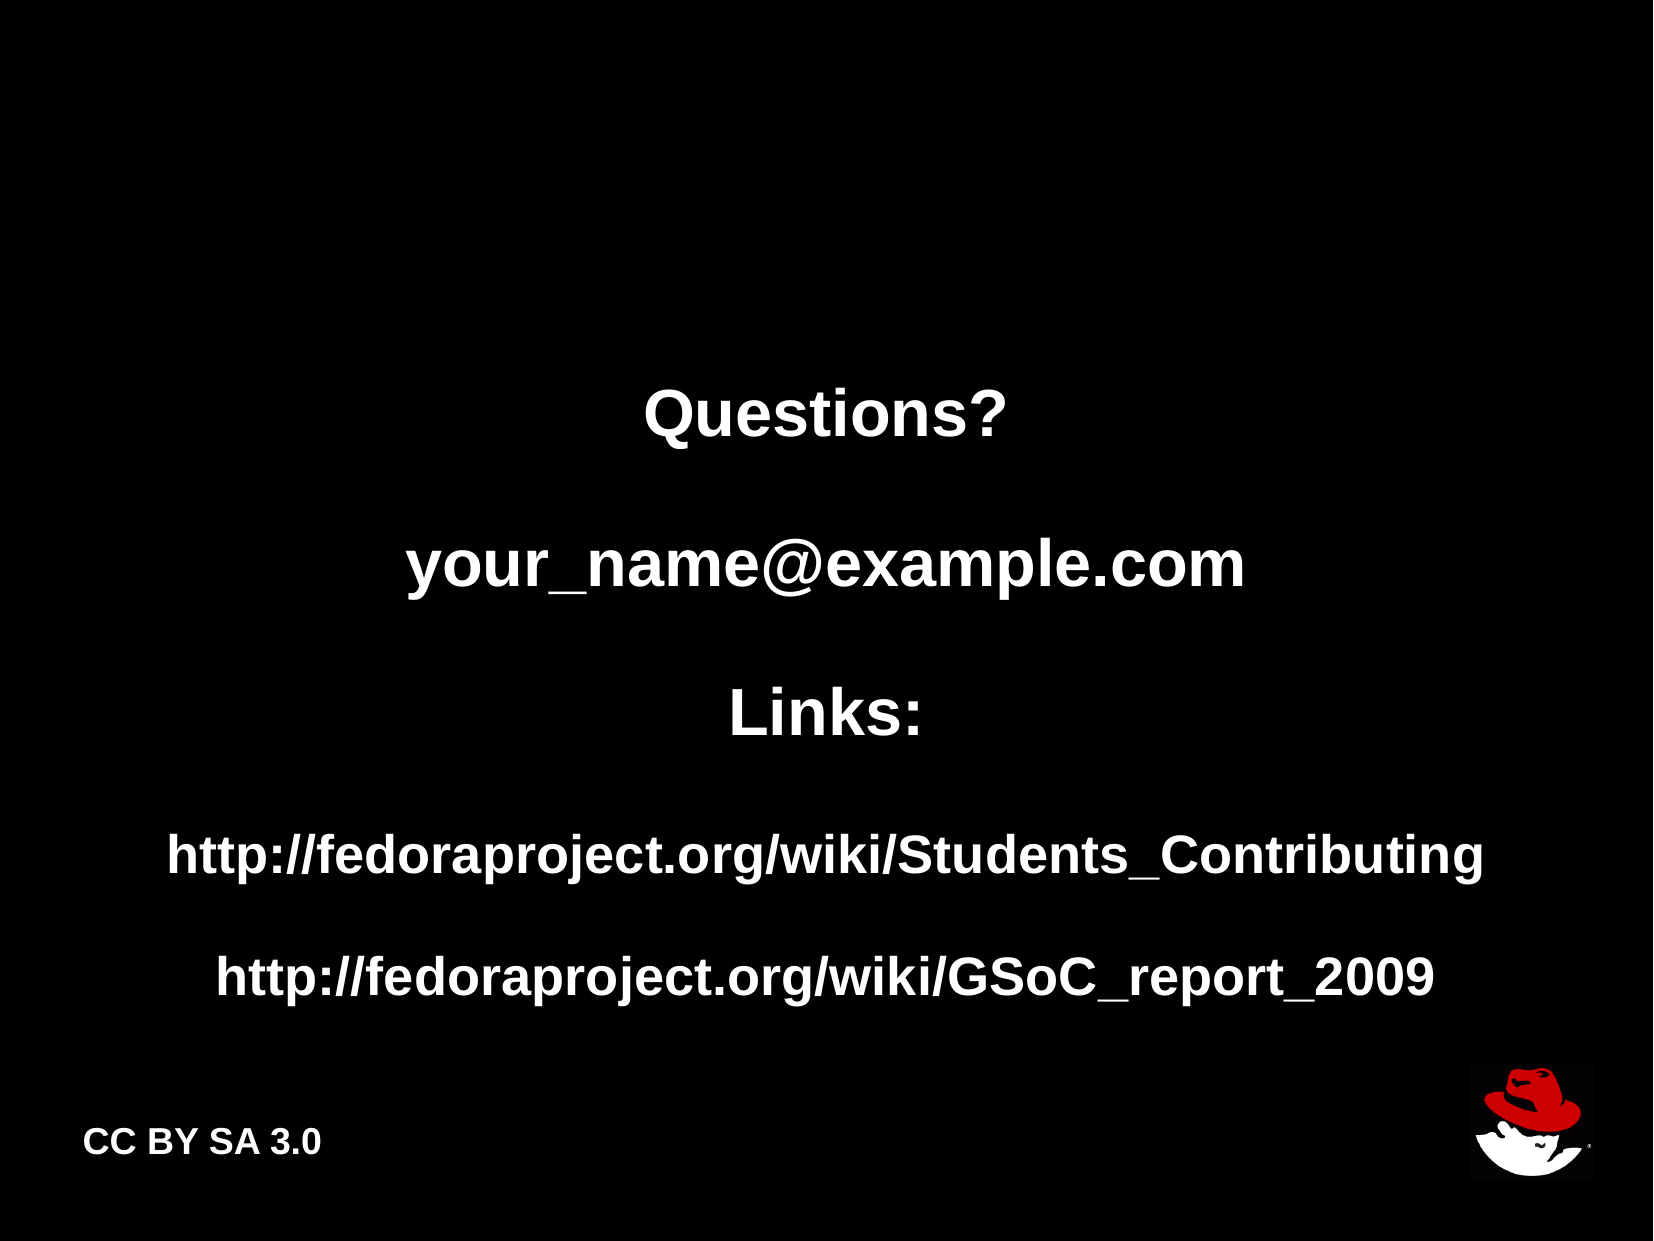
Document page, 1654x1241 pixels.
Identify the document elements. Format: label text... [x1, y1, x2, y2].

text_box CC BY SA 3.0 [82, 1109, 1571, 1174]
subtitle Questions? your_name@example.com Links: http://fedoraproject.org/wiki/Students_Contributing http://fedoraproject.org/wiki/GSoC_report_2009 [82, 49, 1571, 1109]
picture [1470, 1063, 1594, 1182]
